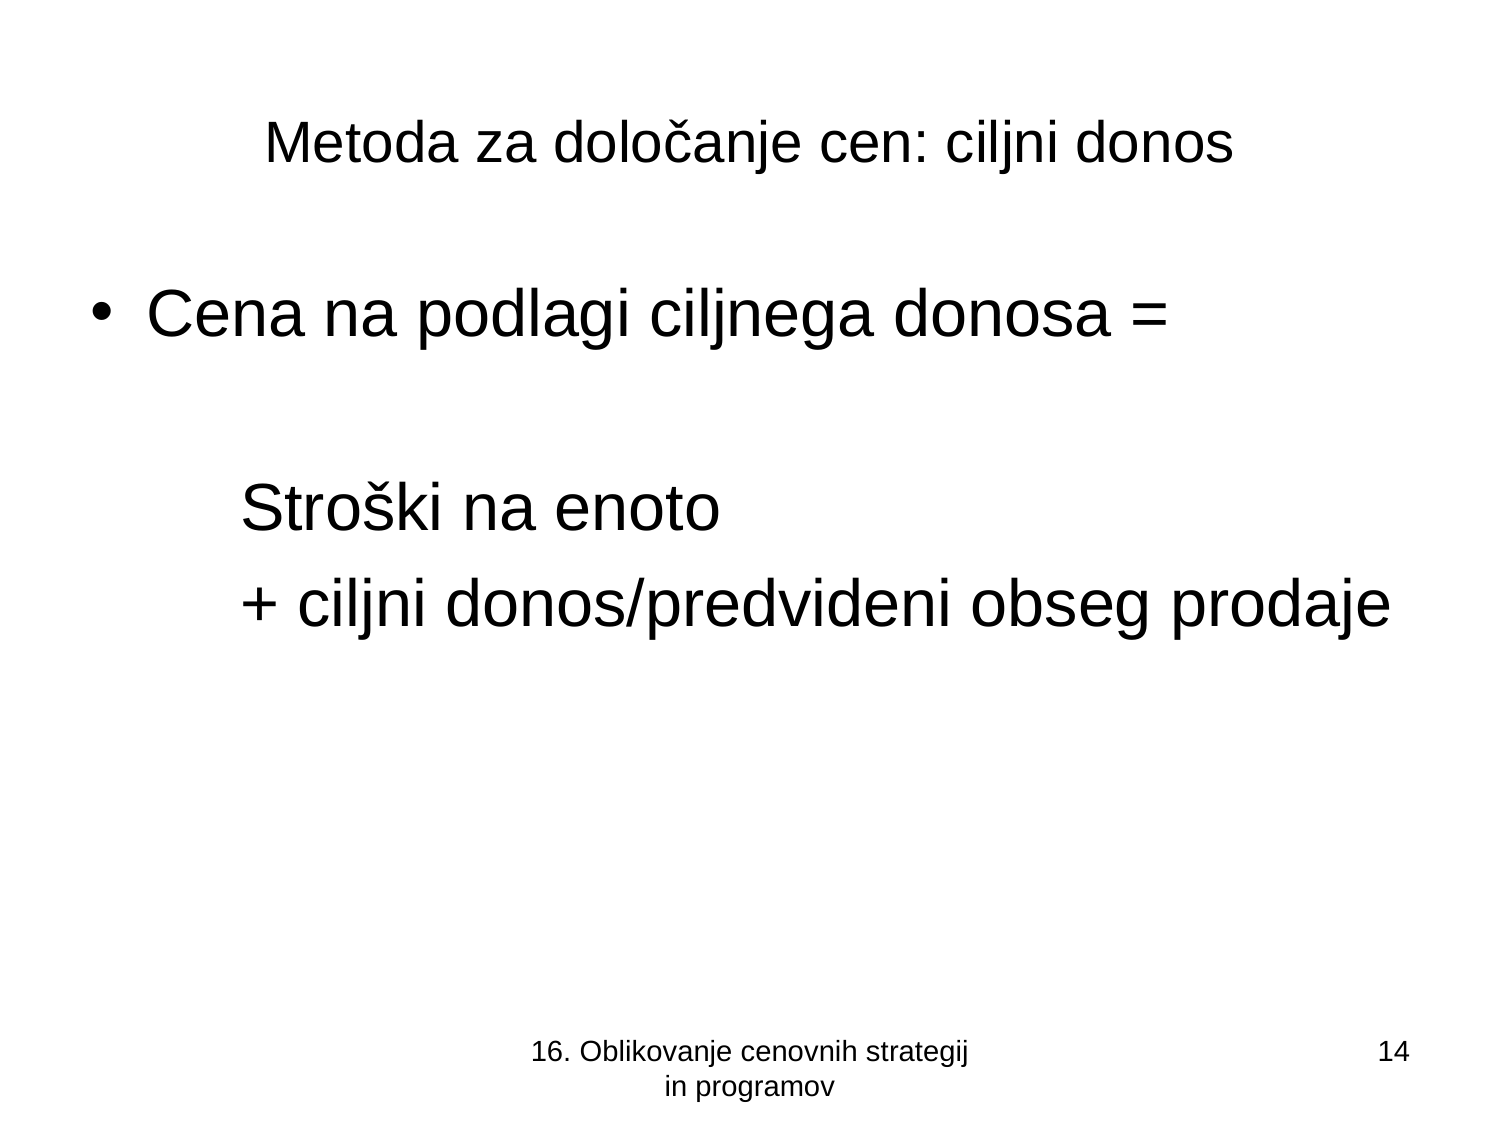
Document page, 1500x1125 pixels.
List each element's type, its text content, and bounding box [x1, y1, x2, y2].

title Metoda za določanje cen: ciljni donos [75, 45, 1426, 233]
text_box <number> [1074, 1024, 1426, 1103]
text_box 16. Oblikovanje cenovnih strategij in programov [512, 1024, 988, 1103]
list Cena na podlagi ciljnega donosa = Stroški na enoto + ciljni donos/predvideni obseg prodaje [75, 262, 1426, 1006]
